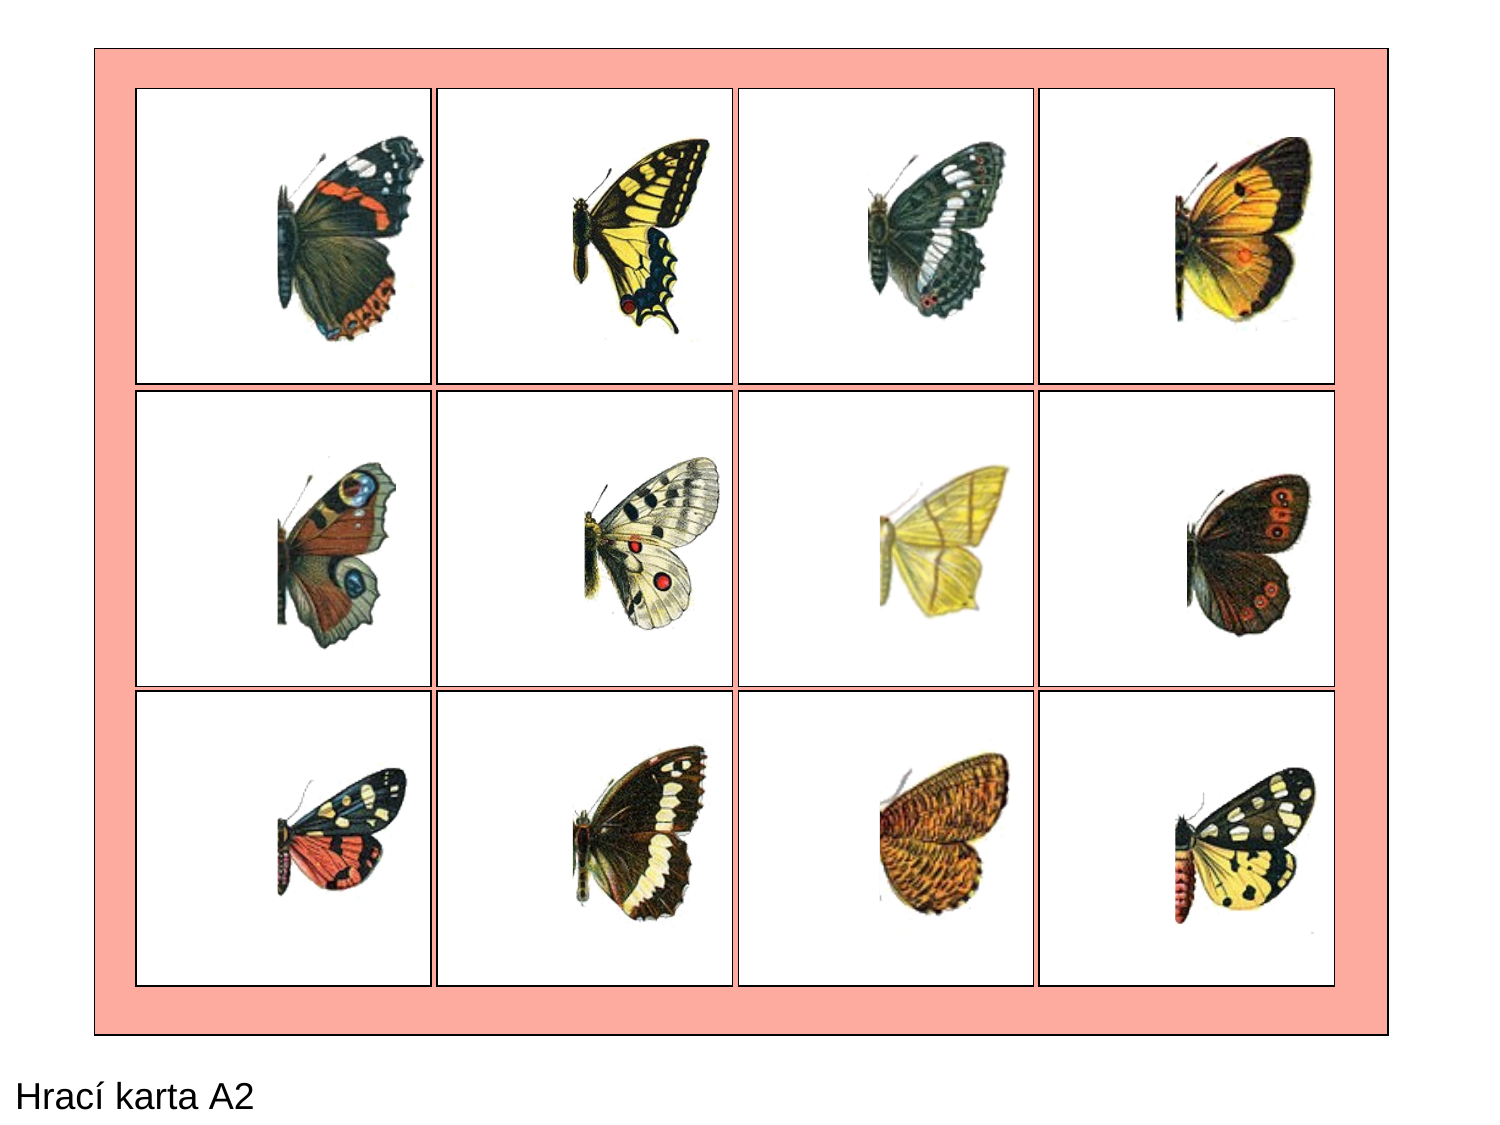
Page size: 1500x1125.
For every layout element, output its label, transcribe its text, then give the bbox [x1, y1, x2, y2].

picture [584, 456, 727, 634]
picture [277, 125, 431, 354]
picture [1175, 751, 1318, 934]
picture [277, 763, 420, 907]
text_box [94, 48, 1388, 1035]
picture [1175, 137, 1317, 332]
picture [572, 125, 715, 342]
picture [868, 125, 1022, 330]
picture [879, 739, 1011, 933]
picture [277, 456, 396, 655]
picture [572, 739, 715, 928]
text_box Hrací karta A2 [0, 1064, 270, 1125]
picture [1187, 456, 1324, 645]
picture [879, 444, 1022, 642]
